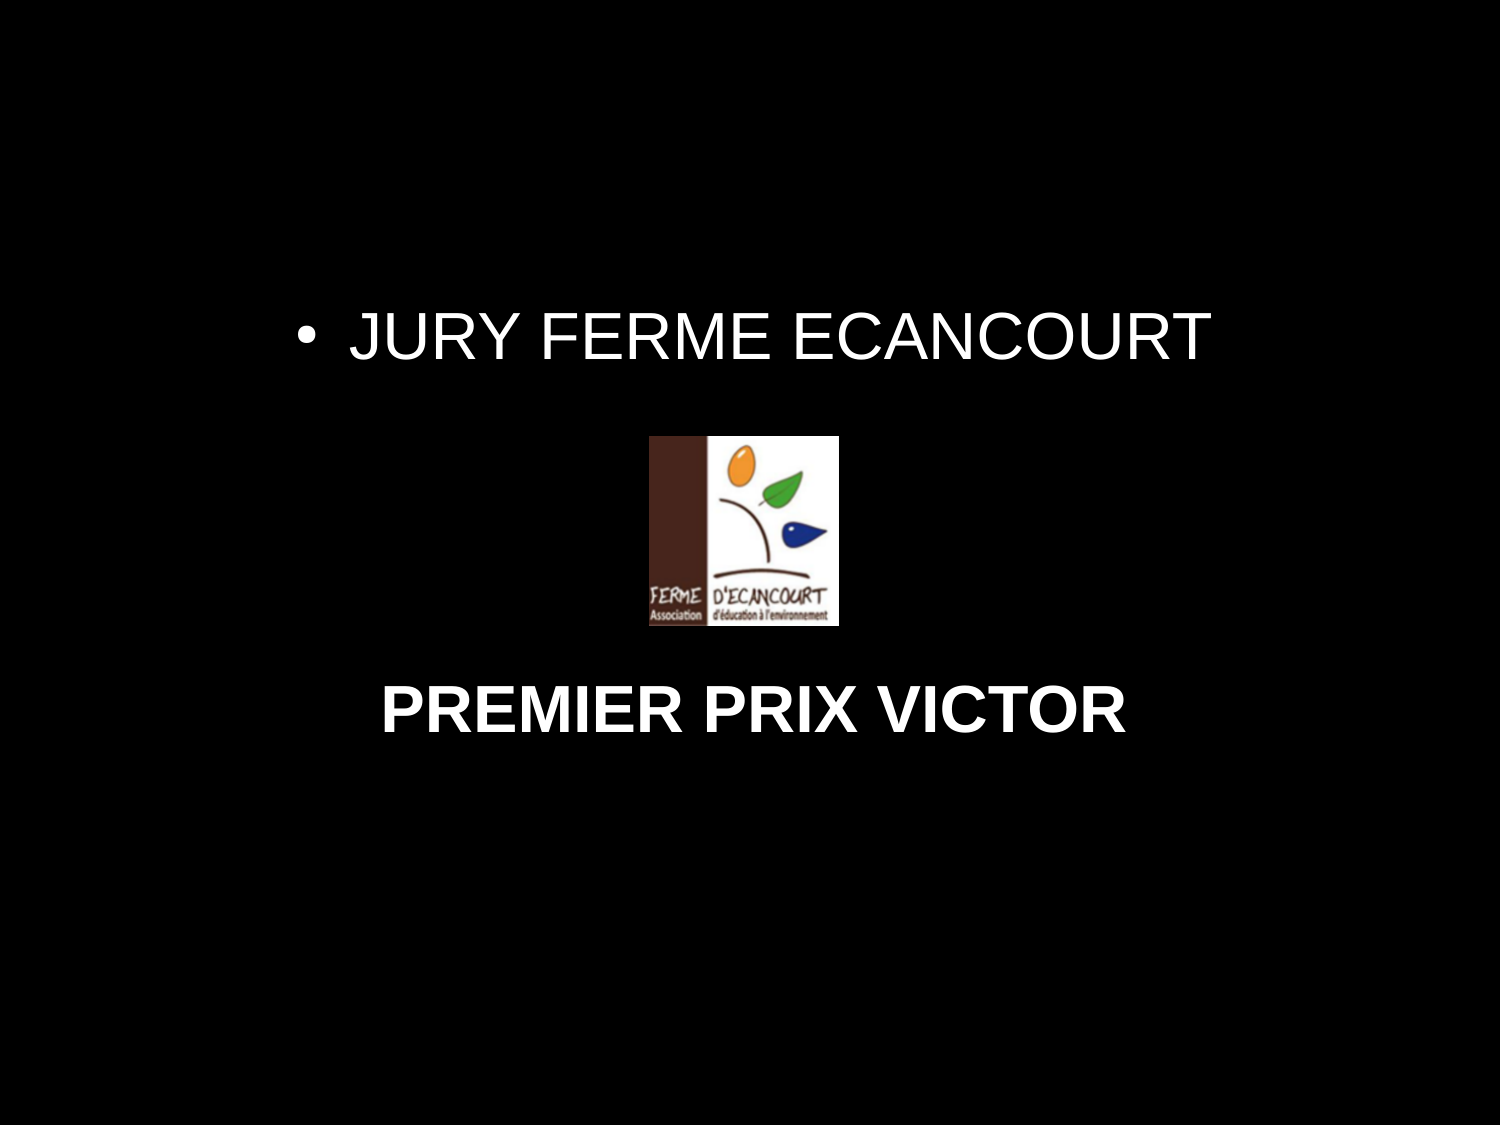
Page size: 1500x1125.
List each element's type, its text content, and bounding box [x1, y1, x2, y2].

picture [649, 436, 839, 626]
subtitle JURY FERME ECANCOURT PREMIER PRIX VICTOR [79, 234, 1430, 887]
